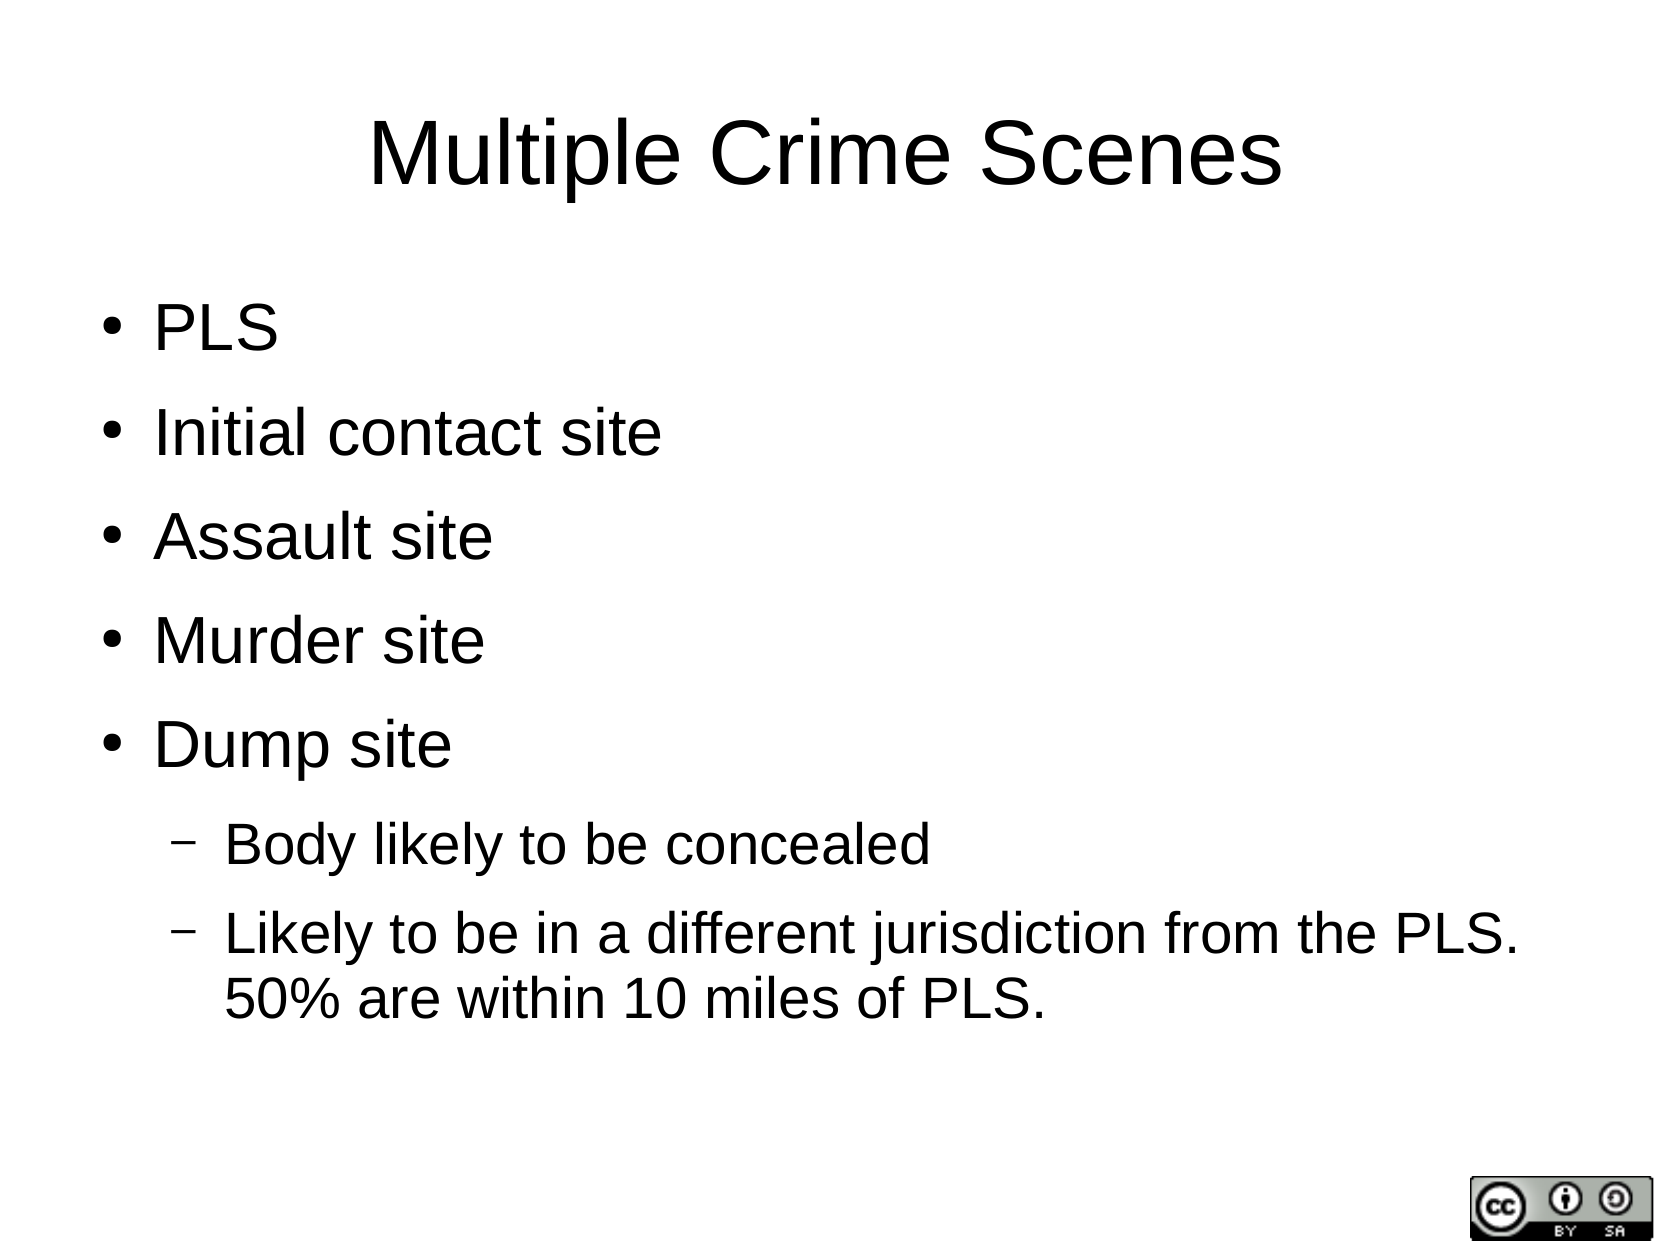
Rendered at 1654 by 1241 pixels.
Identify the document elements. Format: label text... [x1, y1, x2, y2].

title Multiple Crime Scenes [82, 49, 1571, 257]
list PLS Initial contact site Assault site Murder site Dump site Body likely to be concealed Likely to be in a different jurisdiction from the PLS. 50% are within 10 miles of PLS. [82, 290, 1571, 1010]
picture [1470, 1176, 1654, 1241]
